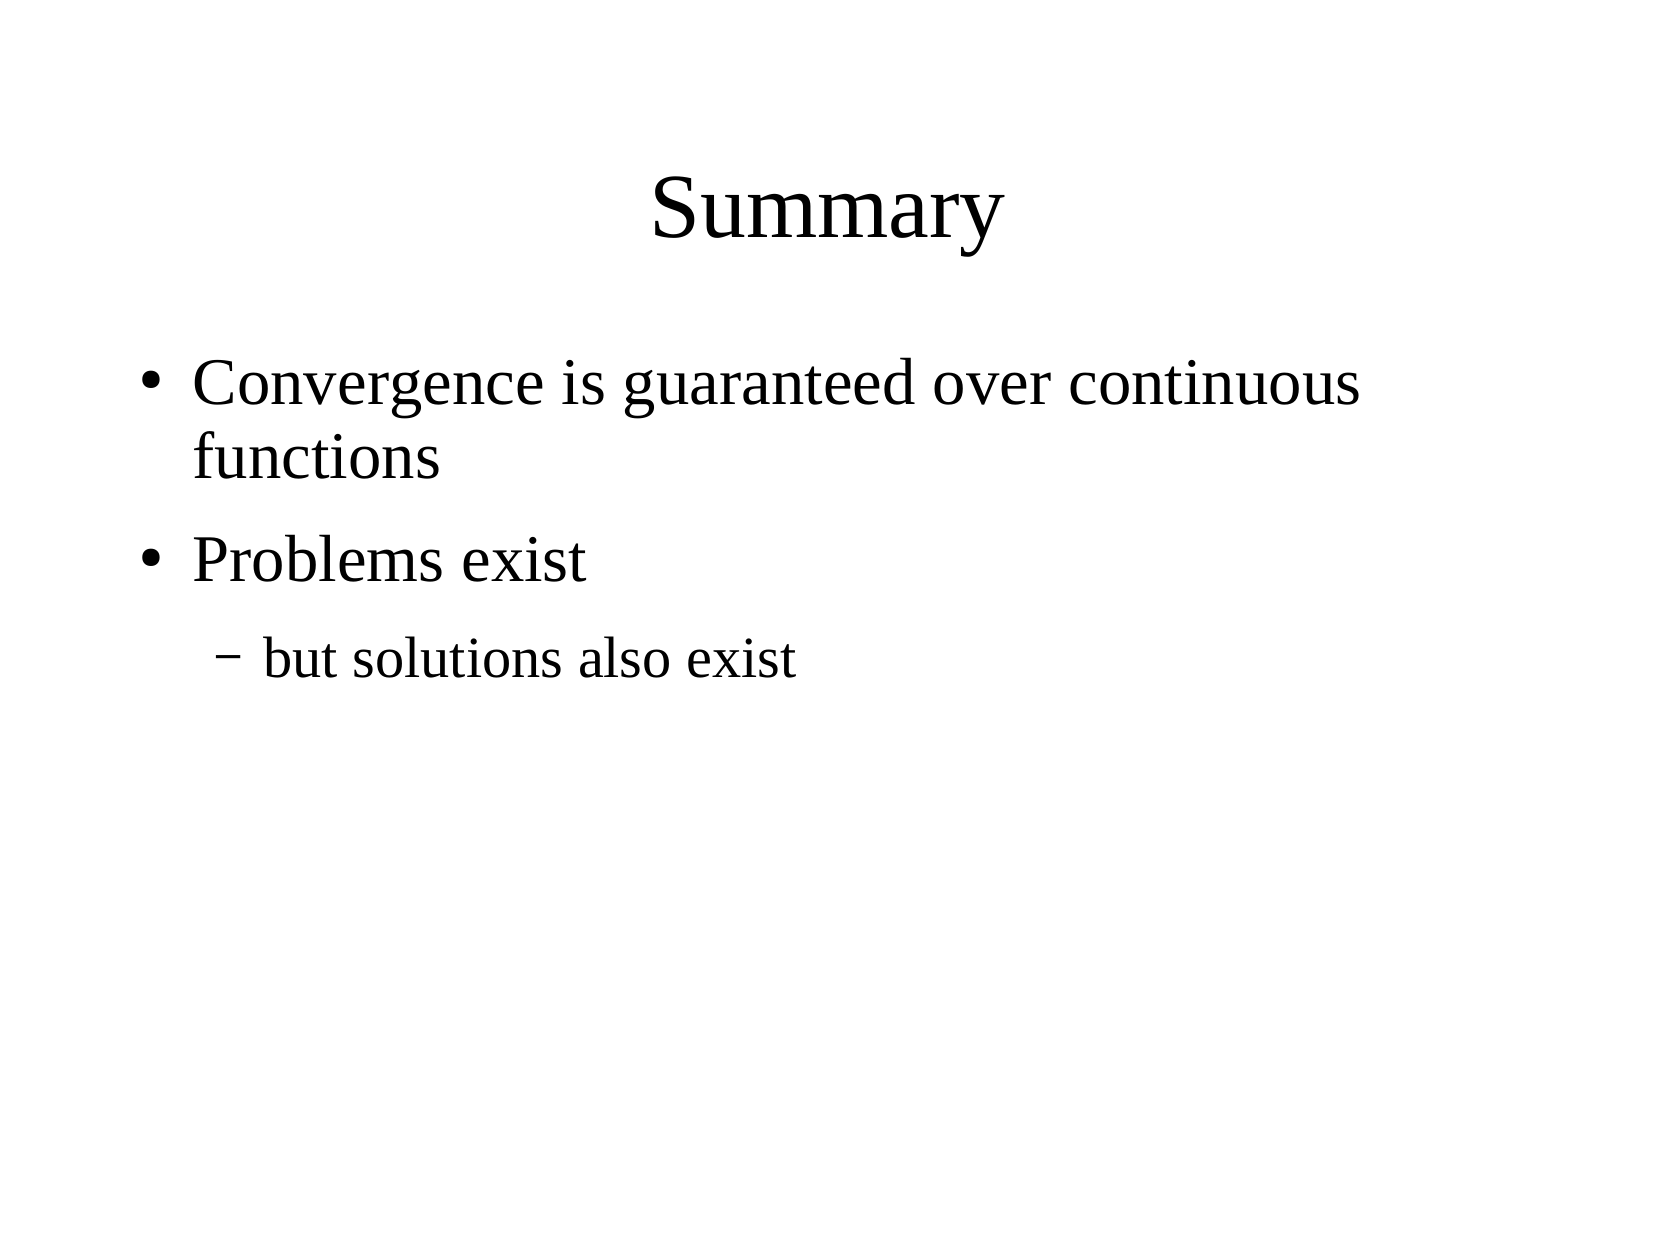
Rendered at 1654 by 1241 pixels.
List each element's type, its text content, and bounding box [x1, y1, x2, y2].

title Summary [121, 102, 1534, 311]
list Convergence is guaranteed over continuous functions Problems exist but solutions also exist [121, 344, 1534, 1127]
